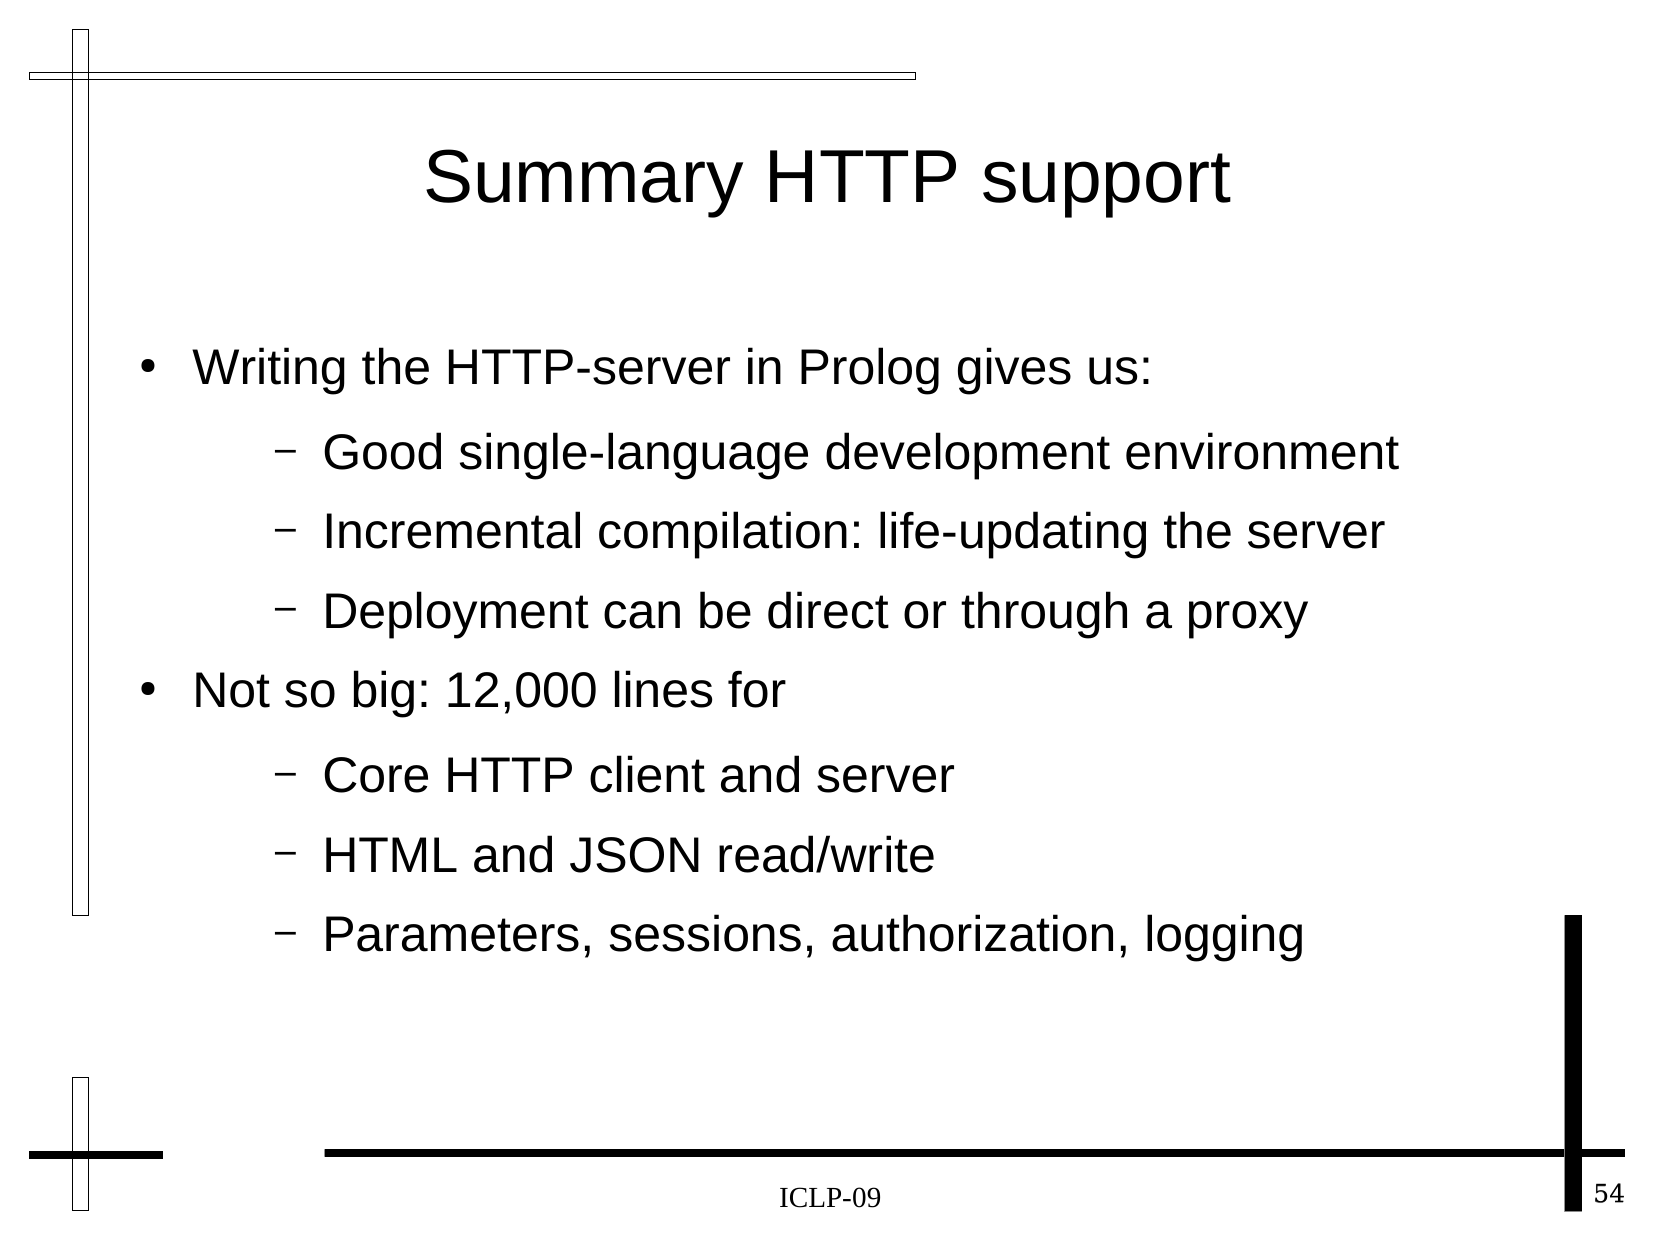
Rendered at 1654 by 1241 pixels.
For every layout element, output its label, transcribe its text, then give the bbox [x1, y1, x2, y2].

title Summary HTTP support [121, 88, 1534, 266]
list Writing the HTTP-server in Prolog gives us: Good single-language development environment Incremental compilation: life-updating the server Deployment can be direct or through a proxy Not so big: 12,000 lines for Core HTTP client and server HTML and JSON read/write Parameters, sessions, authorization, logging [121, 338, 1534, 1112]
